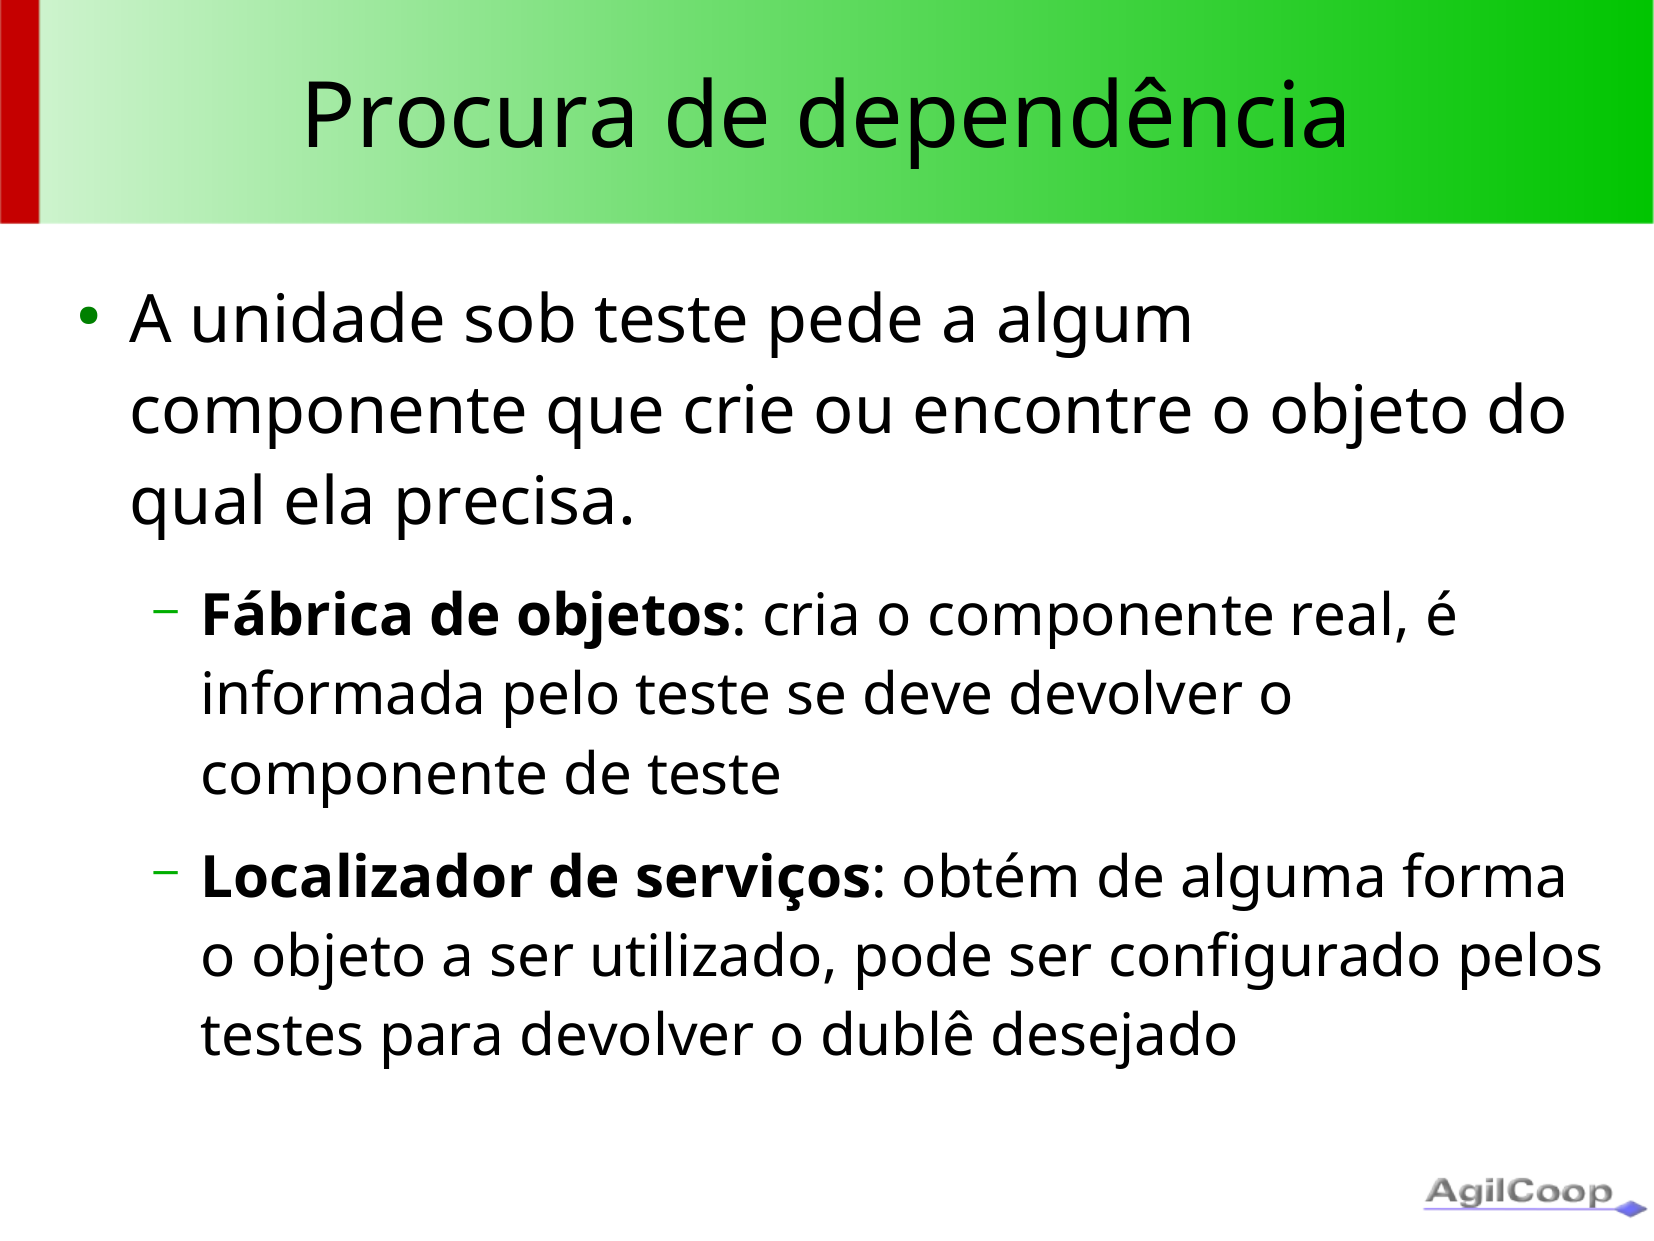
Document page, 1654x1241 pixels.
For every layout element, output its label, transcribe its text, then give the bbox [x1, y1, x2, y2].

title Procura de dependência [82, 15, 1571, 208]
picture [0, 0, 1654, 1241]
list A unidade sob teste pede a algum componente que crie ou encontre o objeto do qual ela precisa. Fábrica de objetos: cria o componente real, é informada pelo teste se deve devolver o componente de teste Localizador de serviços: obtém de alguma forma o objeto a ser utilizado, pode ser configurado pelos testes para devolver o dublê desejado [59, 271, 1607, 1108]
